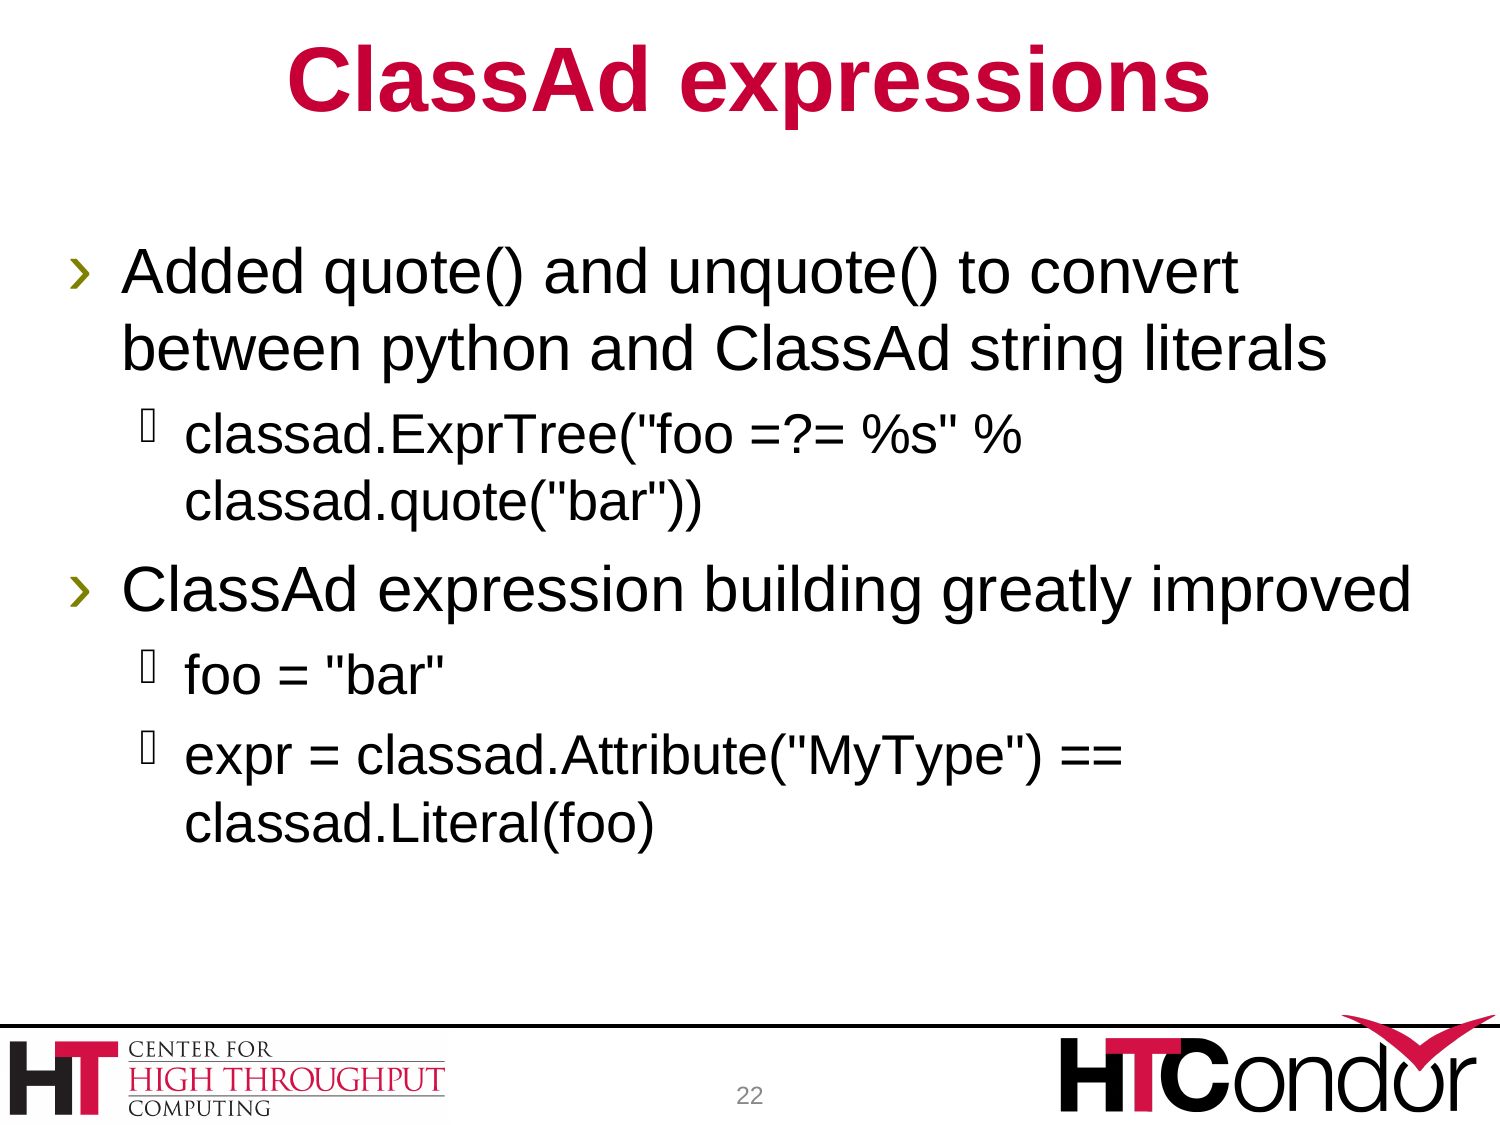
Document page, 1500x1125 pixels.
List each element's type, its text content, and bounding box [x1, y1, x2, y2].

picture [0, 1029, 454, 1125]
picture [1055, 1014, 1500, 1119]
title ClassAd expressions [0, 0, 1500, 150]
text_box <number> [575, 1065, 926, 1125]
list Added quote() and unquote() to convert between python and ClassAd string literals classad.ExprTree("foo =?= %s" % classad.quote("bar")) ClassAd expression building greatly improved foo = "bar" expr = classad.Attribute("MyType") == classad.Literal(foo) [52, 222, 1431, 916]
